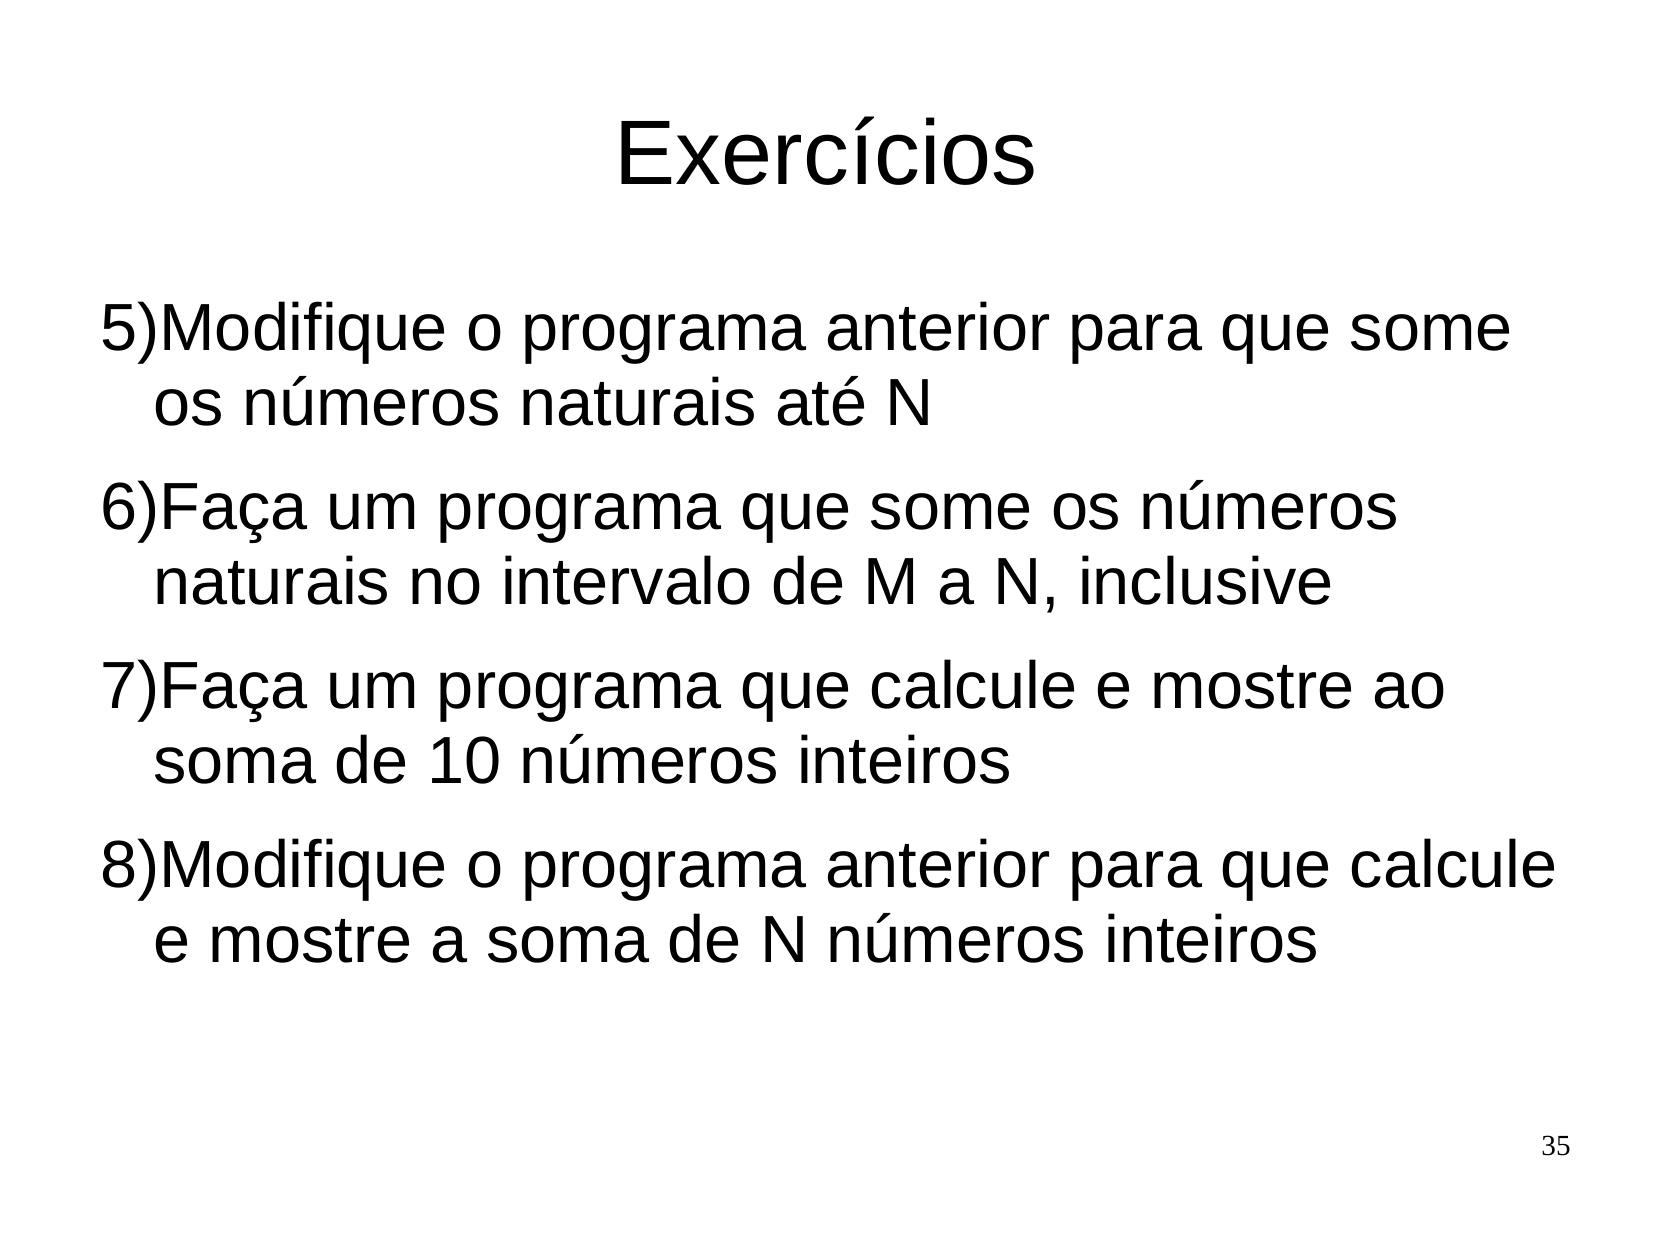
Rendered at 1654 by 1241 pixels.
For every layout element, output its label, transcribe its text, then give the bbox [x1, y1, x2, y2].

title Exercícios [82, 49, 1571, 257]
list Modifique o programa anterior para que some os números naturais até N Faça um programa que some os números naturais no intervalo de M a N, inclusive Faça um programa que calcule e mostre ao soma de 10 números inteiros Modifique o programa anterior para que calcule e mostre a soma de N números inteiros [82, 290, 1571, 1134]
